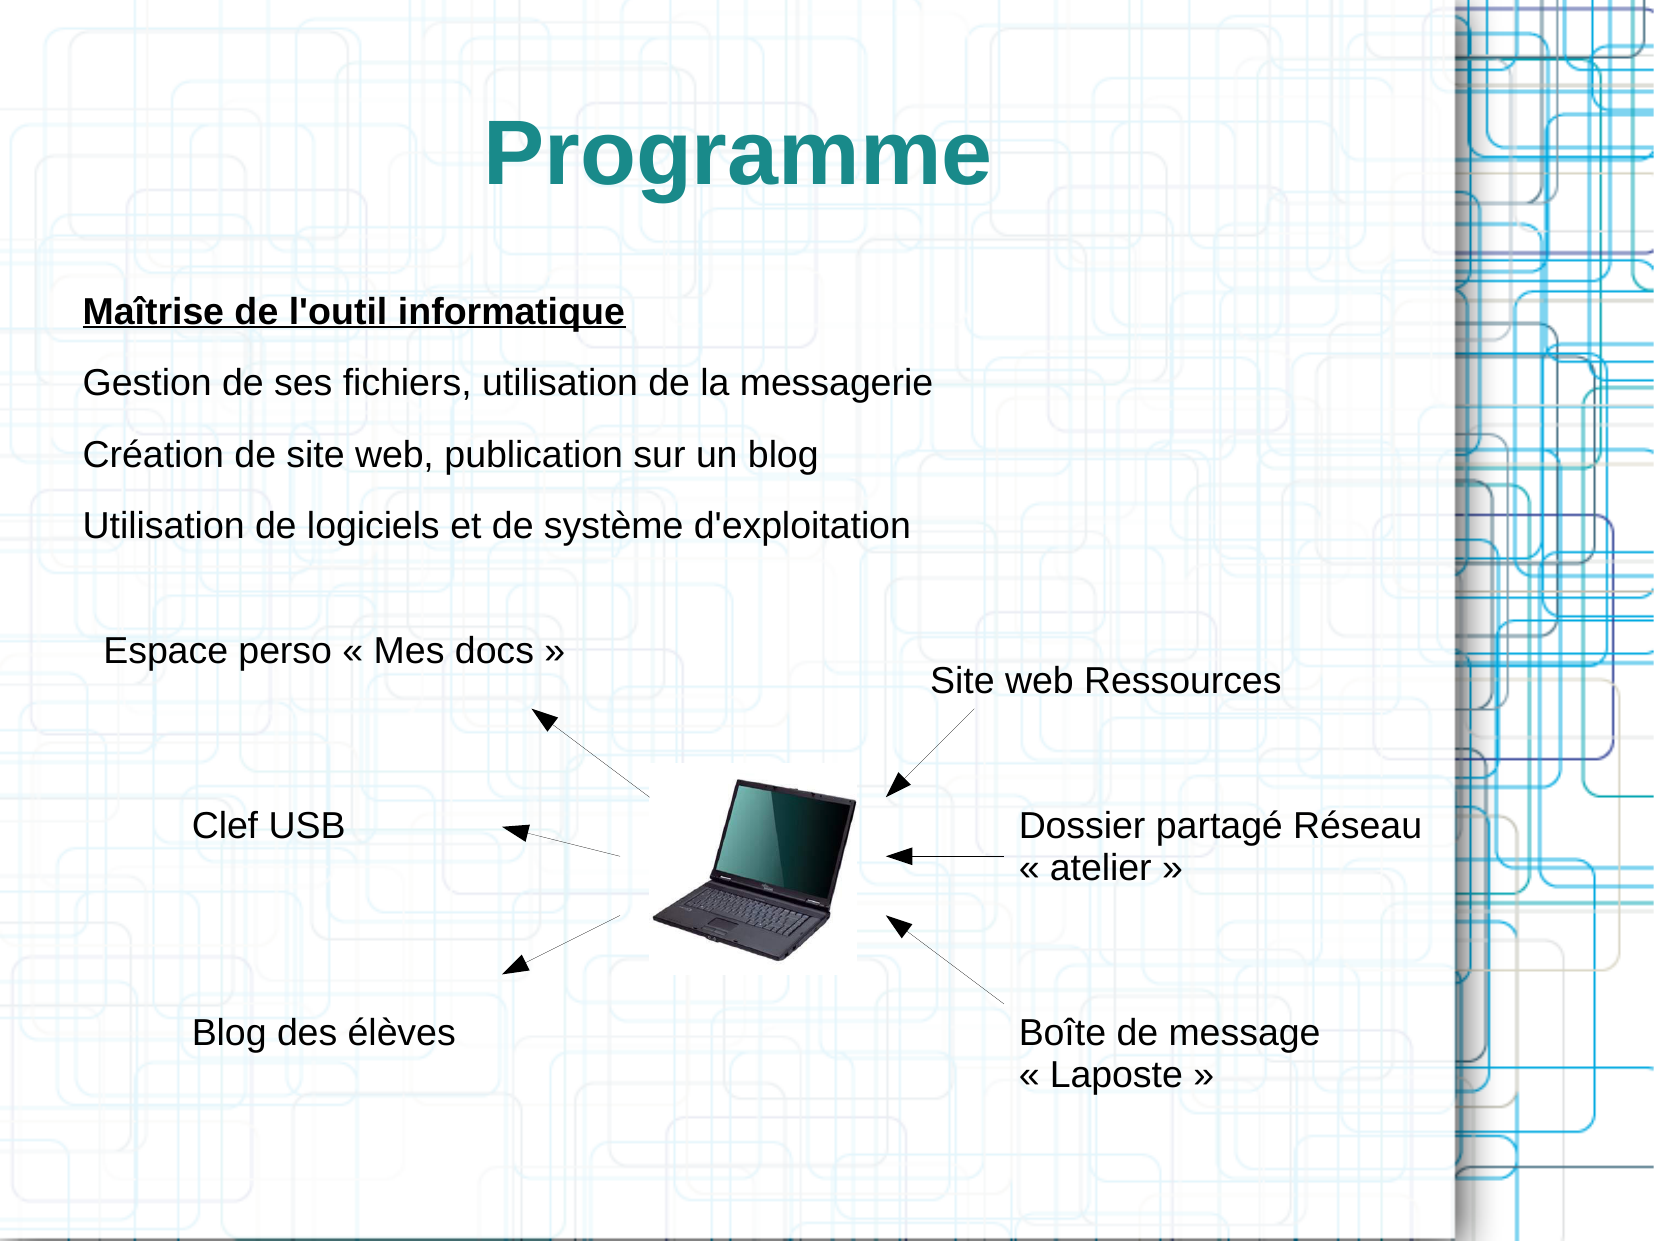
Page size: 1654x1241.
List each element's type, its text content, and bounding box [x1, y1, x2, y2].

text_box Espace perso « Mes docs » [88, 622, 621, 680]
title Programme [59, 49, 1418, 257]
picture [0, 0, 1654, 1241]
text_box Blog des élèves [177, 1003, 709, 1061]
text_box Dossier partagé Réseau « atelier » [1003, 797, 1536, 897]
text_box Clef USB [177, 797, 709, 855]
list Maîtrise de l'outil informatique Gestion de ses fichiers, utilisation de la messagerie Création de site web, publication sur un blog Utilisation de logiciels et de système d'exploitation [82, 290, 1418, 1010]
text_box Boîte de message « Laposte » [1003, 1003, 1536, 1103]
text_box Site web Ressources [915, 651, 1447, 709]
